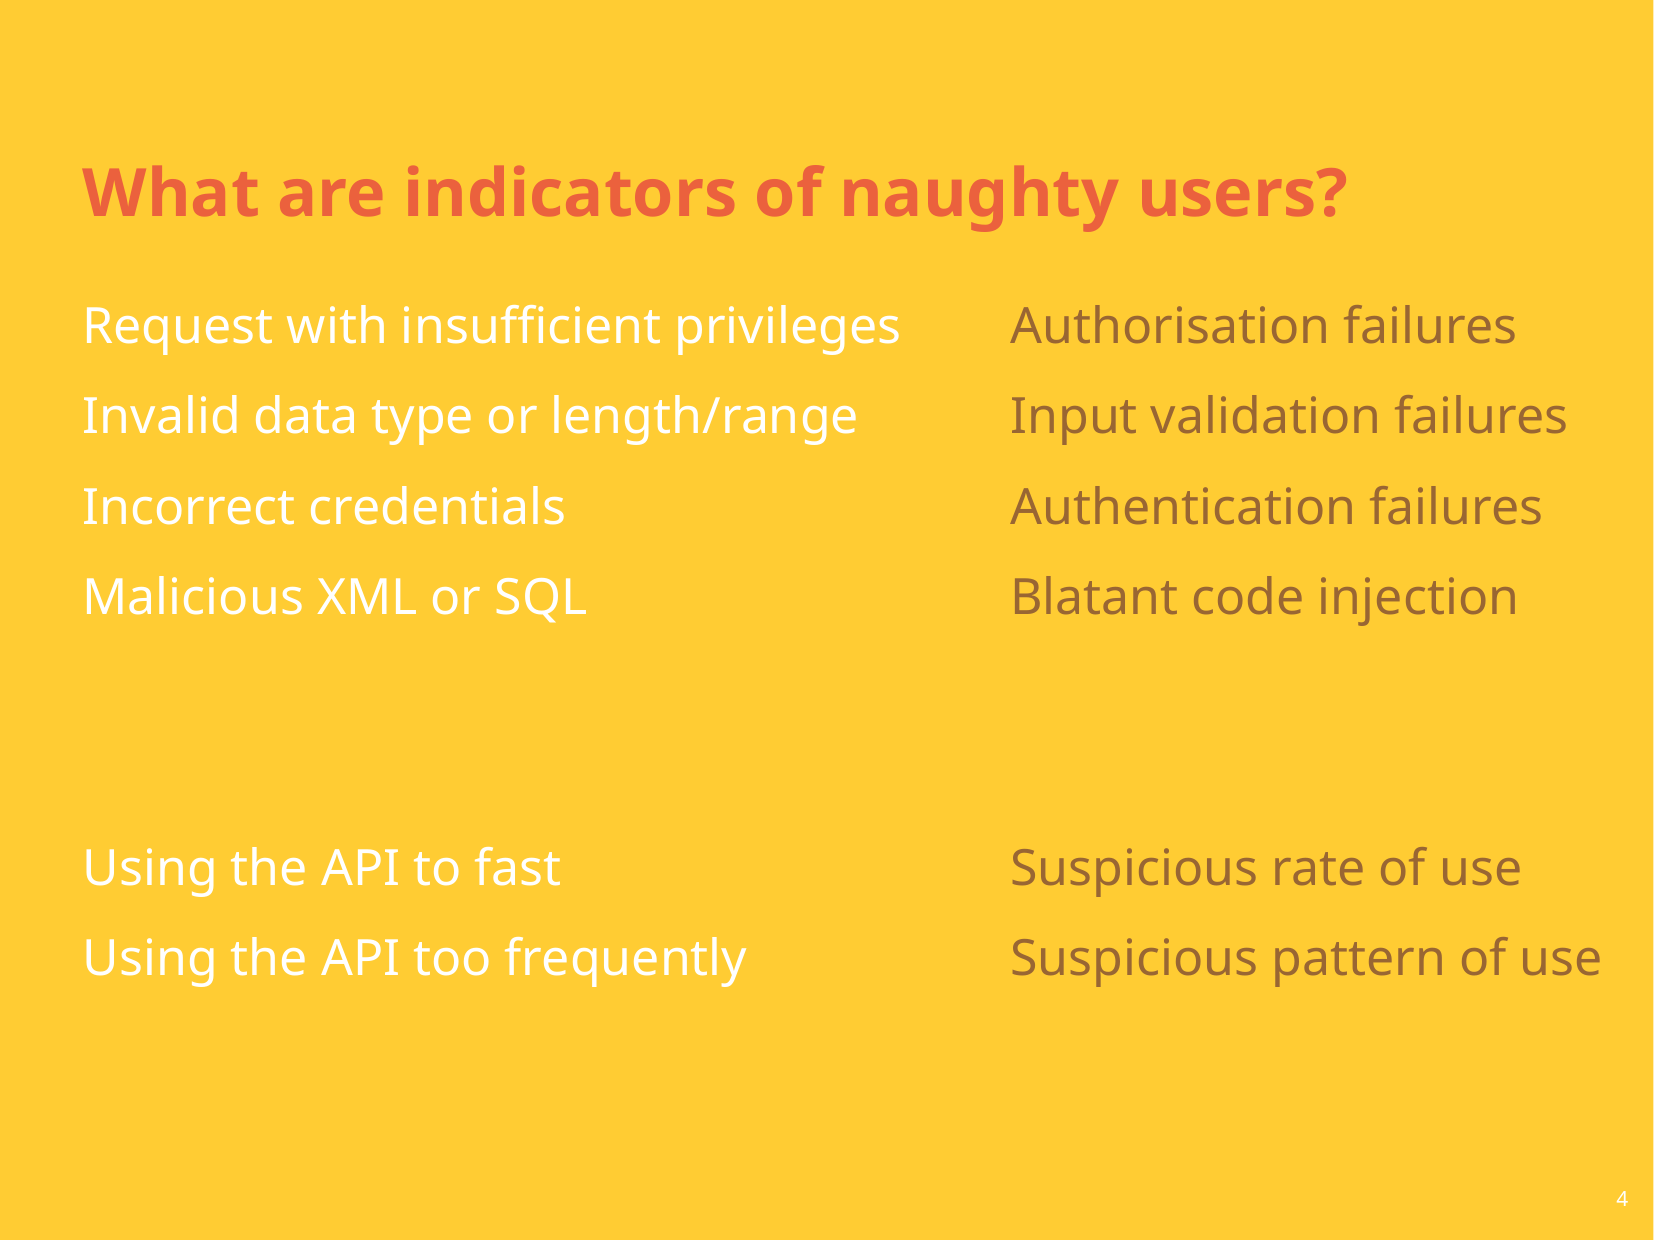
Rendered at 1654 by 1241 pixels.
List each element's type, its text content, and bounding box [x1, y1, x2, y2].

title What are indicators of naughty users? [82, 81, 1571, 237]
list Authorisation failures Input validation failures Authentication failures Blatant code injection Suspicious rate of use Suspicious pattern of use [1010, 290, 1613, 1241]
list Request with insufficient privileges Invalid data type or length/range Incorrect credentials Malicious XML or SQL Using the API to fast Using the API too frequently [82, 290, 945, 1241]
